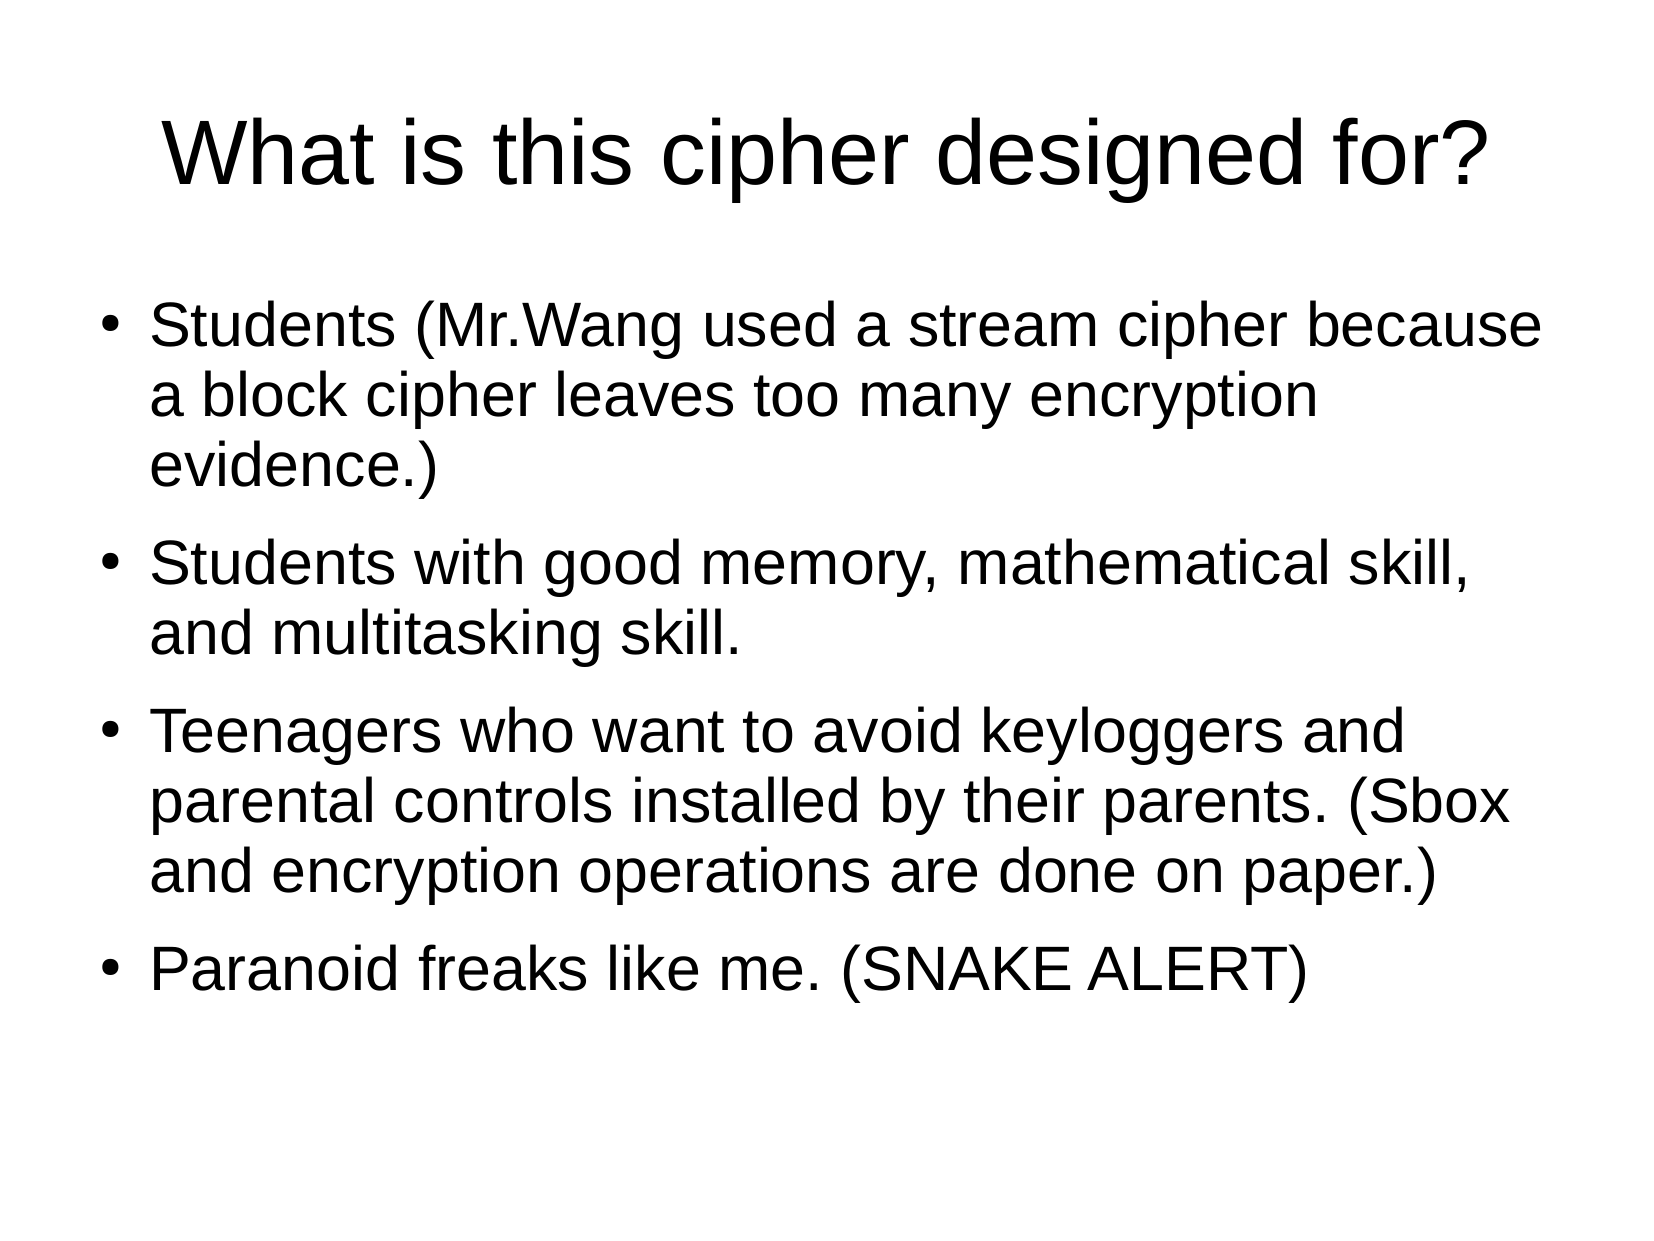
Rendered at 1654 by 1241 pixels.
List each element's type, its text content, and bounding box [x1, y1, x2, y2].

list Students (Mr.Wang used a stream cipher because a block cipher leaves too many encryption evidence.) Students with good memory, mathematical skill, and multitasking skill. Teenagers who want to avoid keyloggers and parental controls installed by their parents. (Sbox and encryption operations are done on paper.) Paranoid freaks like me. (SNAKE ALERT) [82, 290, 1571, 1010]
title What is this cipher designed for? [82, 49, 1571, 257]
